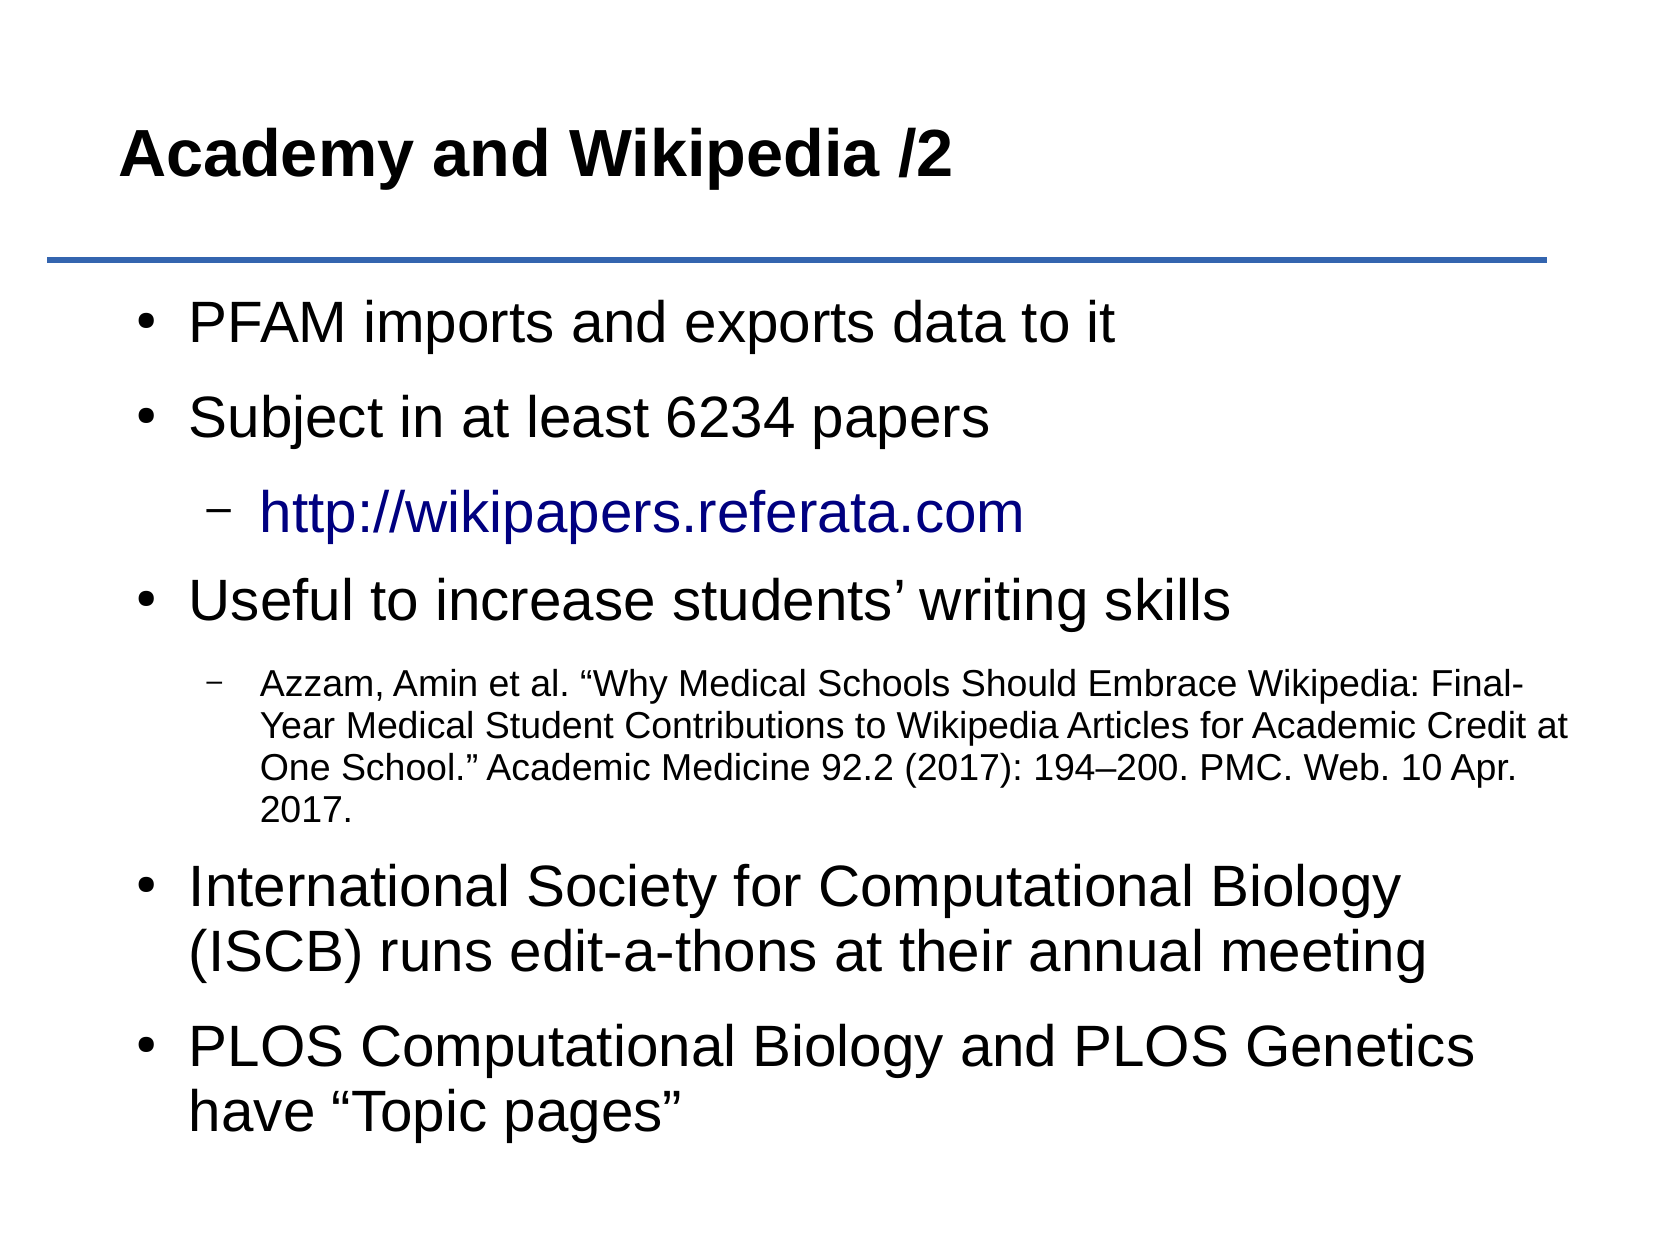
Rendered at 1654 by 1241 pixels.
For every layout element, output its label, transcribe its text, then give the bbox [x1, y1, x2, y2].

title Academy and Wikipedia /2 [118, 49, 1571, 257]
list PFAM imports and exports data to it Subject in at least 6234 papers http://wikipapers.referata.com Useful to increase students’ writing skills Azzam, Amin et al. “Why Medical Schools Should Embrace Wikipedia: Final-Year Medical Student Contributions to Wikipedia Articles for Academic Credit at One School.” Academic Medicine 92.2 (2017): 194–200. PMC. Web. 10 Apr. 2017. International Society for Computational Biology (ISCB) runs edit-a-thons at their annual meeting PLOS Computational Biology and PLOS Genetics have “Topic pages” [118, 290, 1571, 1170]
